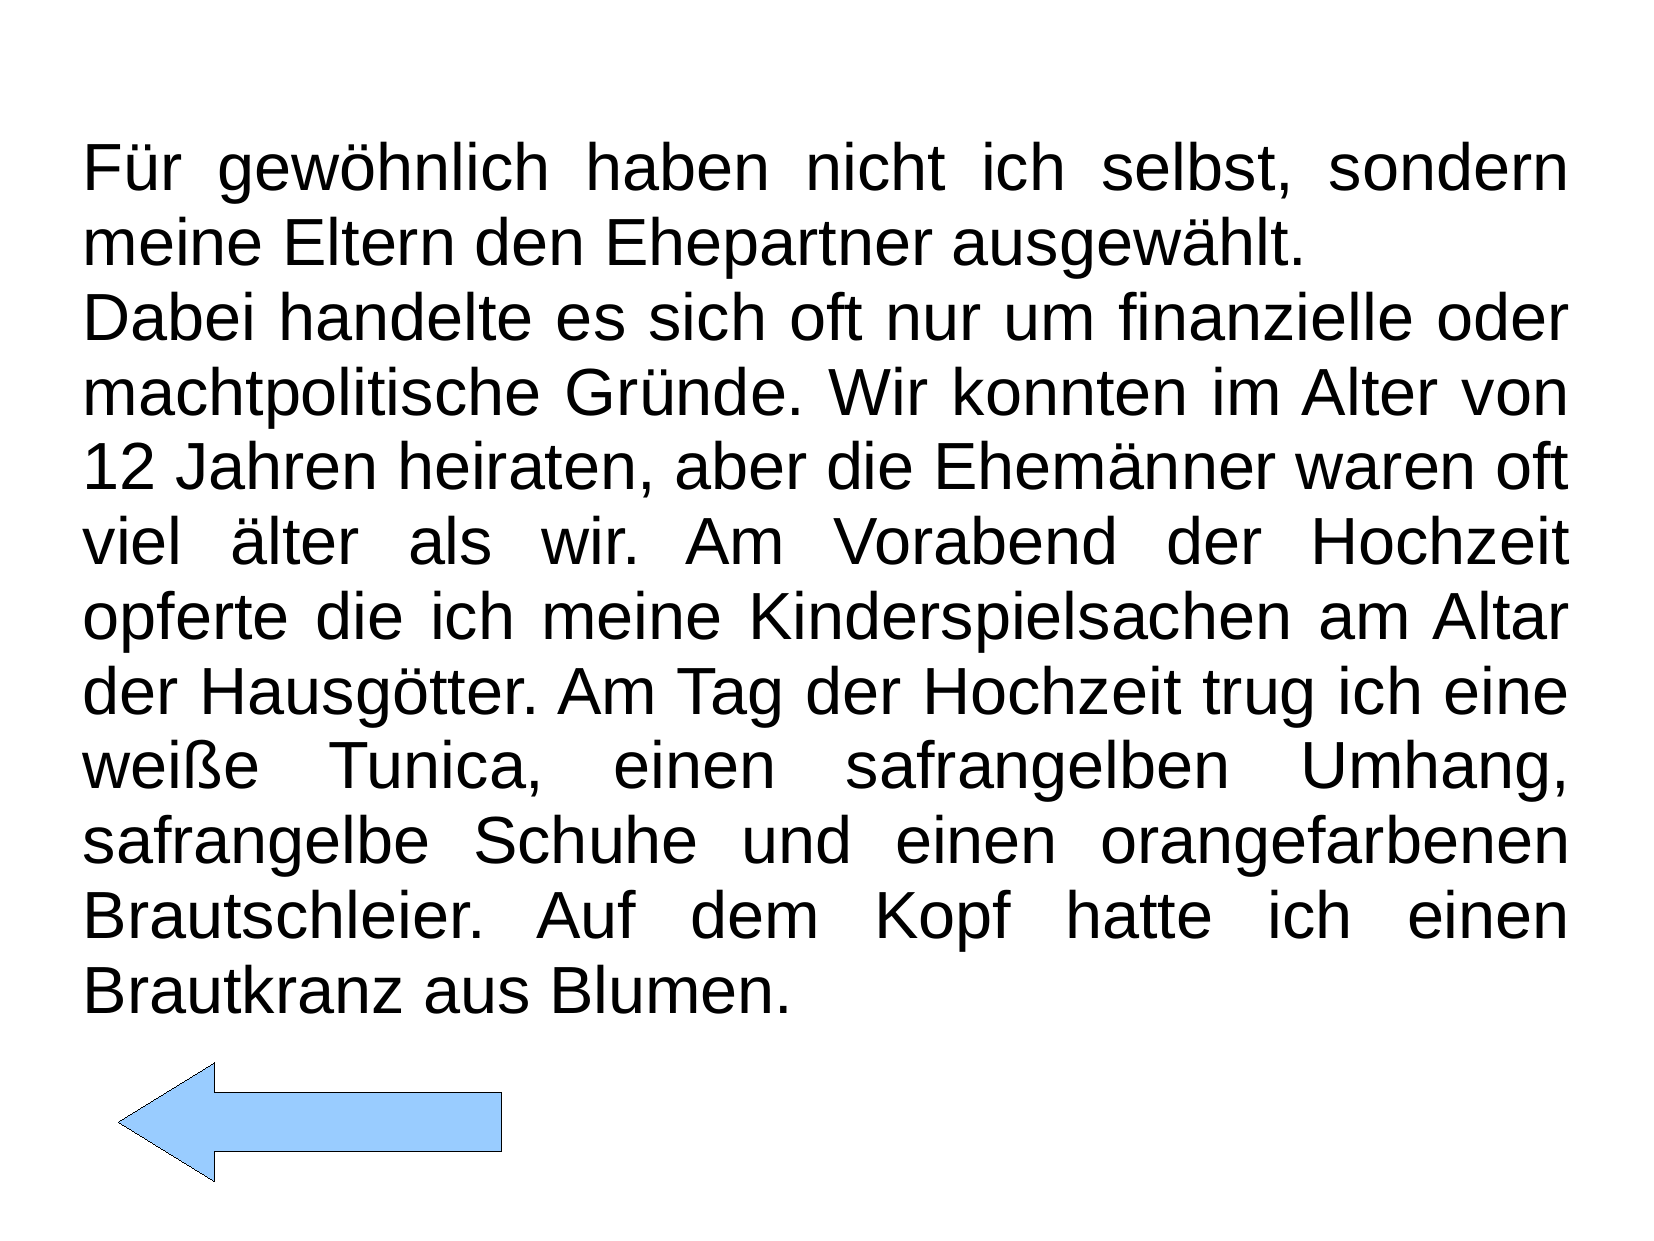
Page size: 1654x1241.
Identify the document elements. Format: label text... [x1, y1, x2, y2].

text_box [118, 1062, 502, 1182]
subtitle Für gewöhnlich haben nicht ich selbst, sondern meine Eltern den Ehepartner ausgewählt. Dabei handelte es sich oft nur um finanzielle oder machtpolitische Gründe. Wir konnten im Alter von 12 Jahren heiraten, aber die Ehemänner waren oft viel älter als wir. Am Vorabend der Hochzeit opferte die ich meine Kinderspielsachen am Altar der Hausgötter. Am Tag der Hochzeit trug ich eine weiße Tunica, einen safrangelben Umhang, safrangelbe Schuhe und einen orangefarbenen Brautschleier. Auf dem Kopf hatte ich einen Brautkranz aus Blumen. [82, 56, 1571, 1102]
